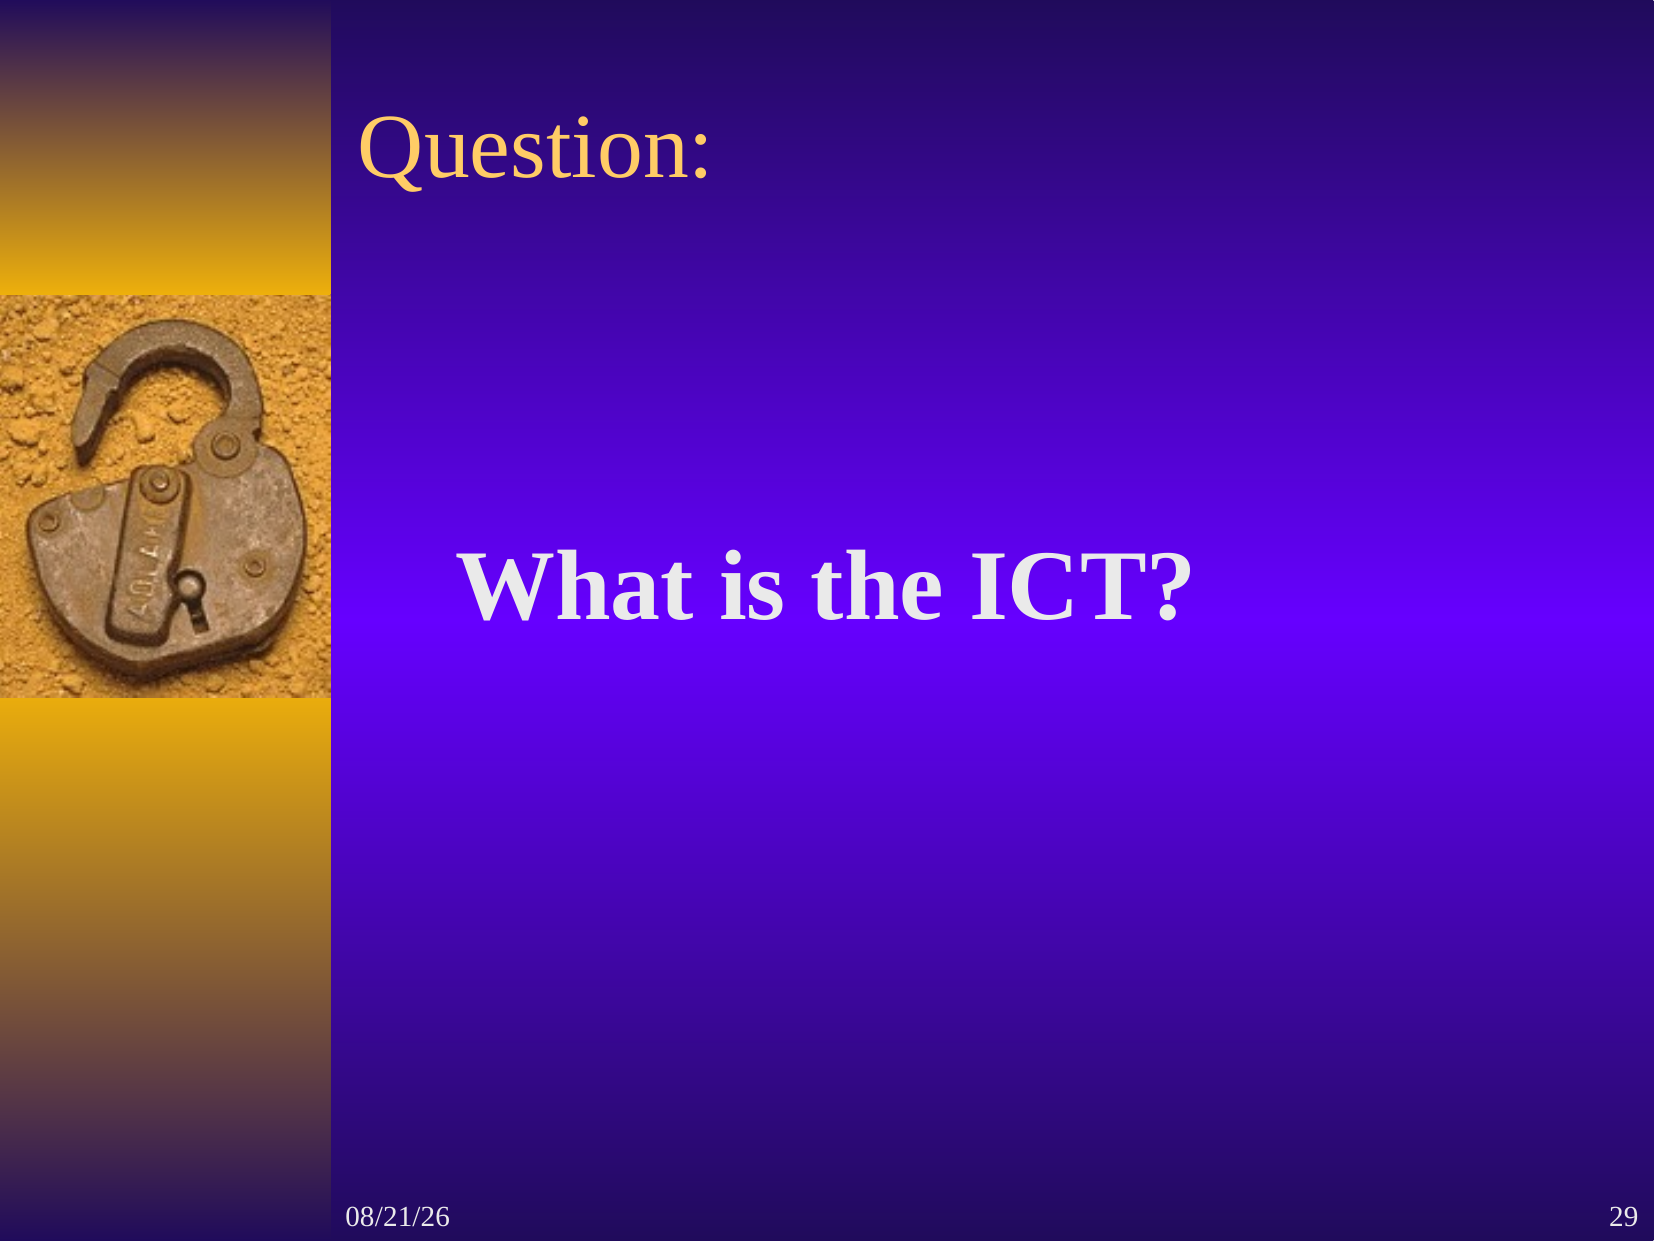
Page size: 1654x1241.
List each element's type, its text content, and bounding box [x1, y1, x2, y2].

subtitle What is the ICT? [455, 292, 1628, 879]
title Question: [357, 65, 1172, 228]
picture [0, 295, 331, 698]
